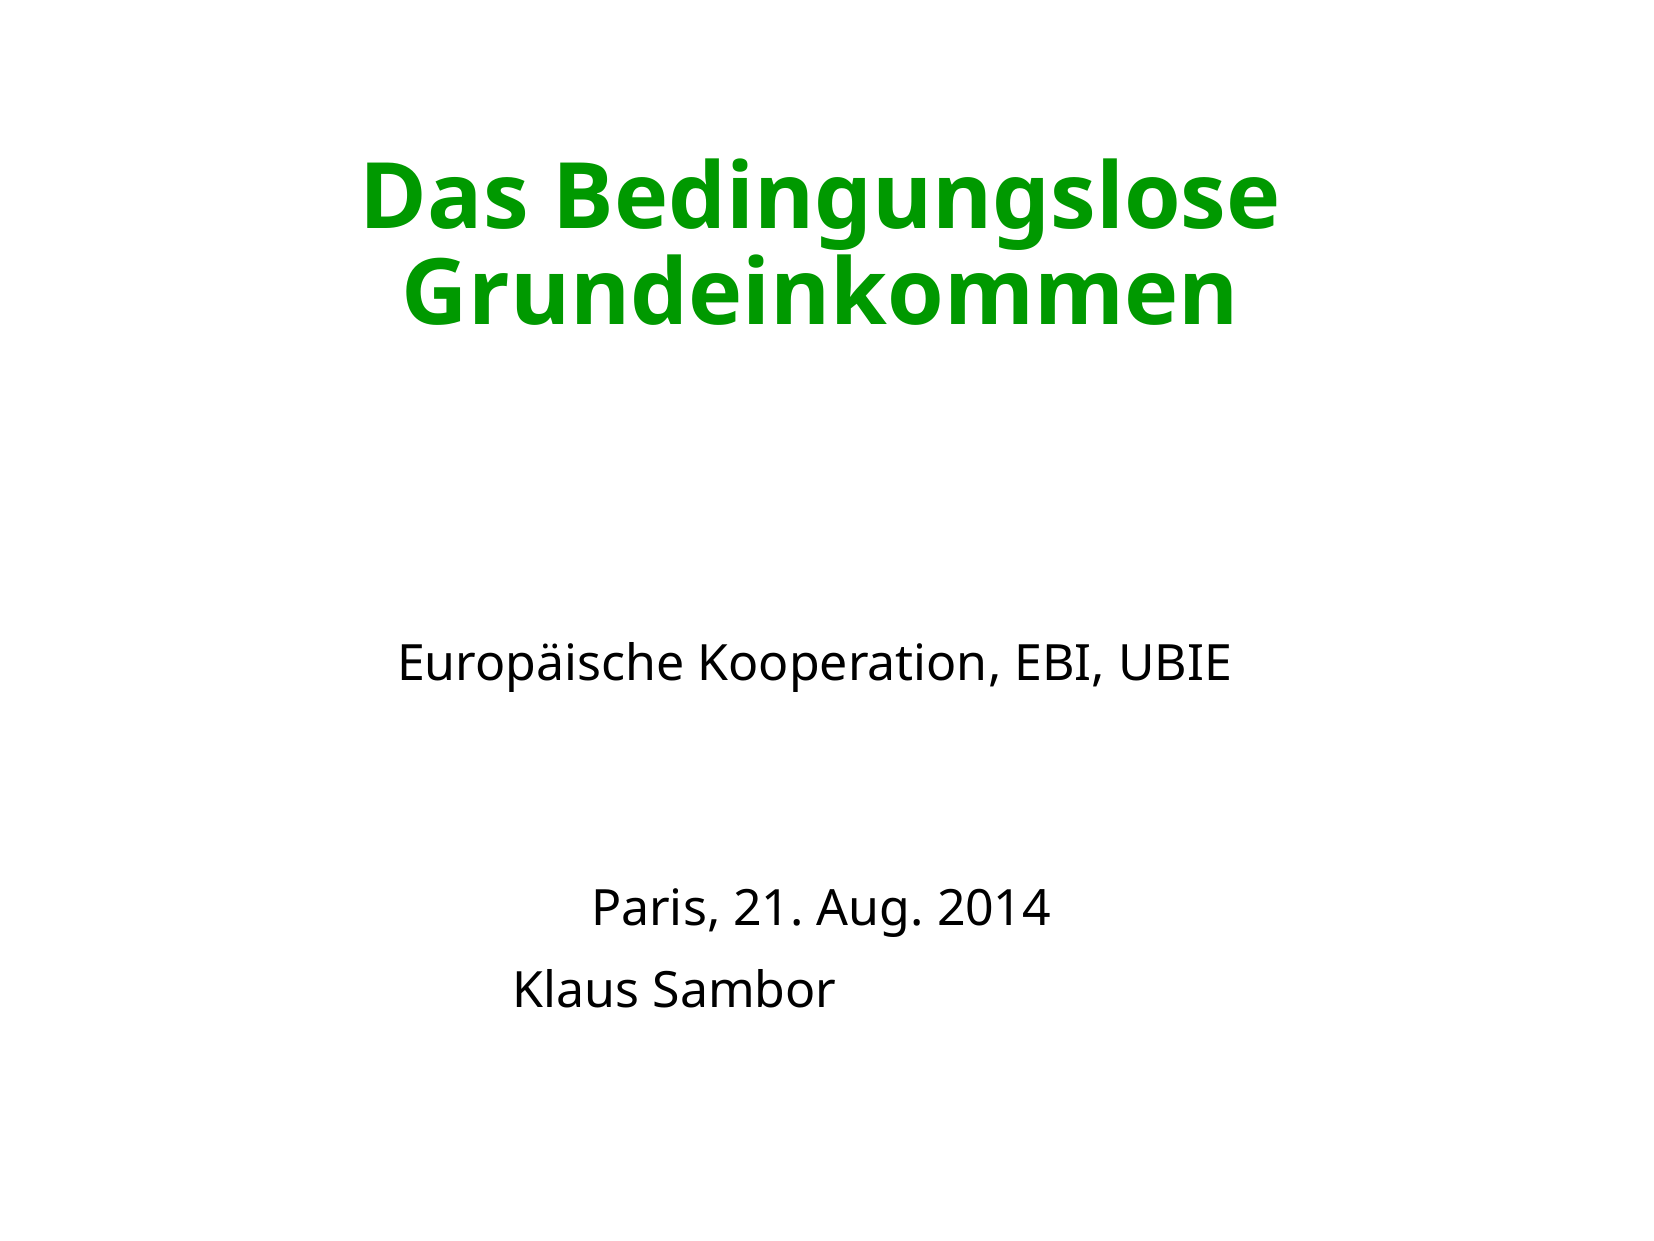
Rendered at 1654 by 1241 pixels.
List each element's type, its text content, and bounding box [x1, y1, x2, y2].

title Das Bedingungslose Grundeinkommen [82, 47, 1559, 290]
list Europäische Kooperation, EBI, UBIE Paris, 21. Aug. 2014 Klaus Sambor [82, 290, 1559, 1097]
